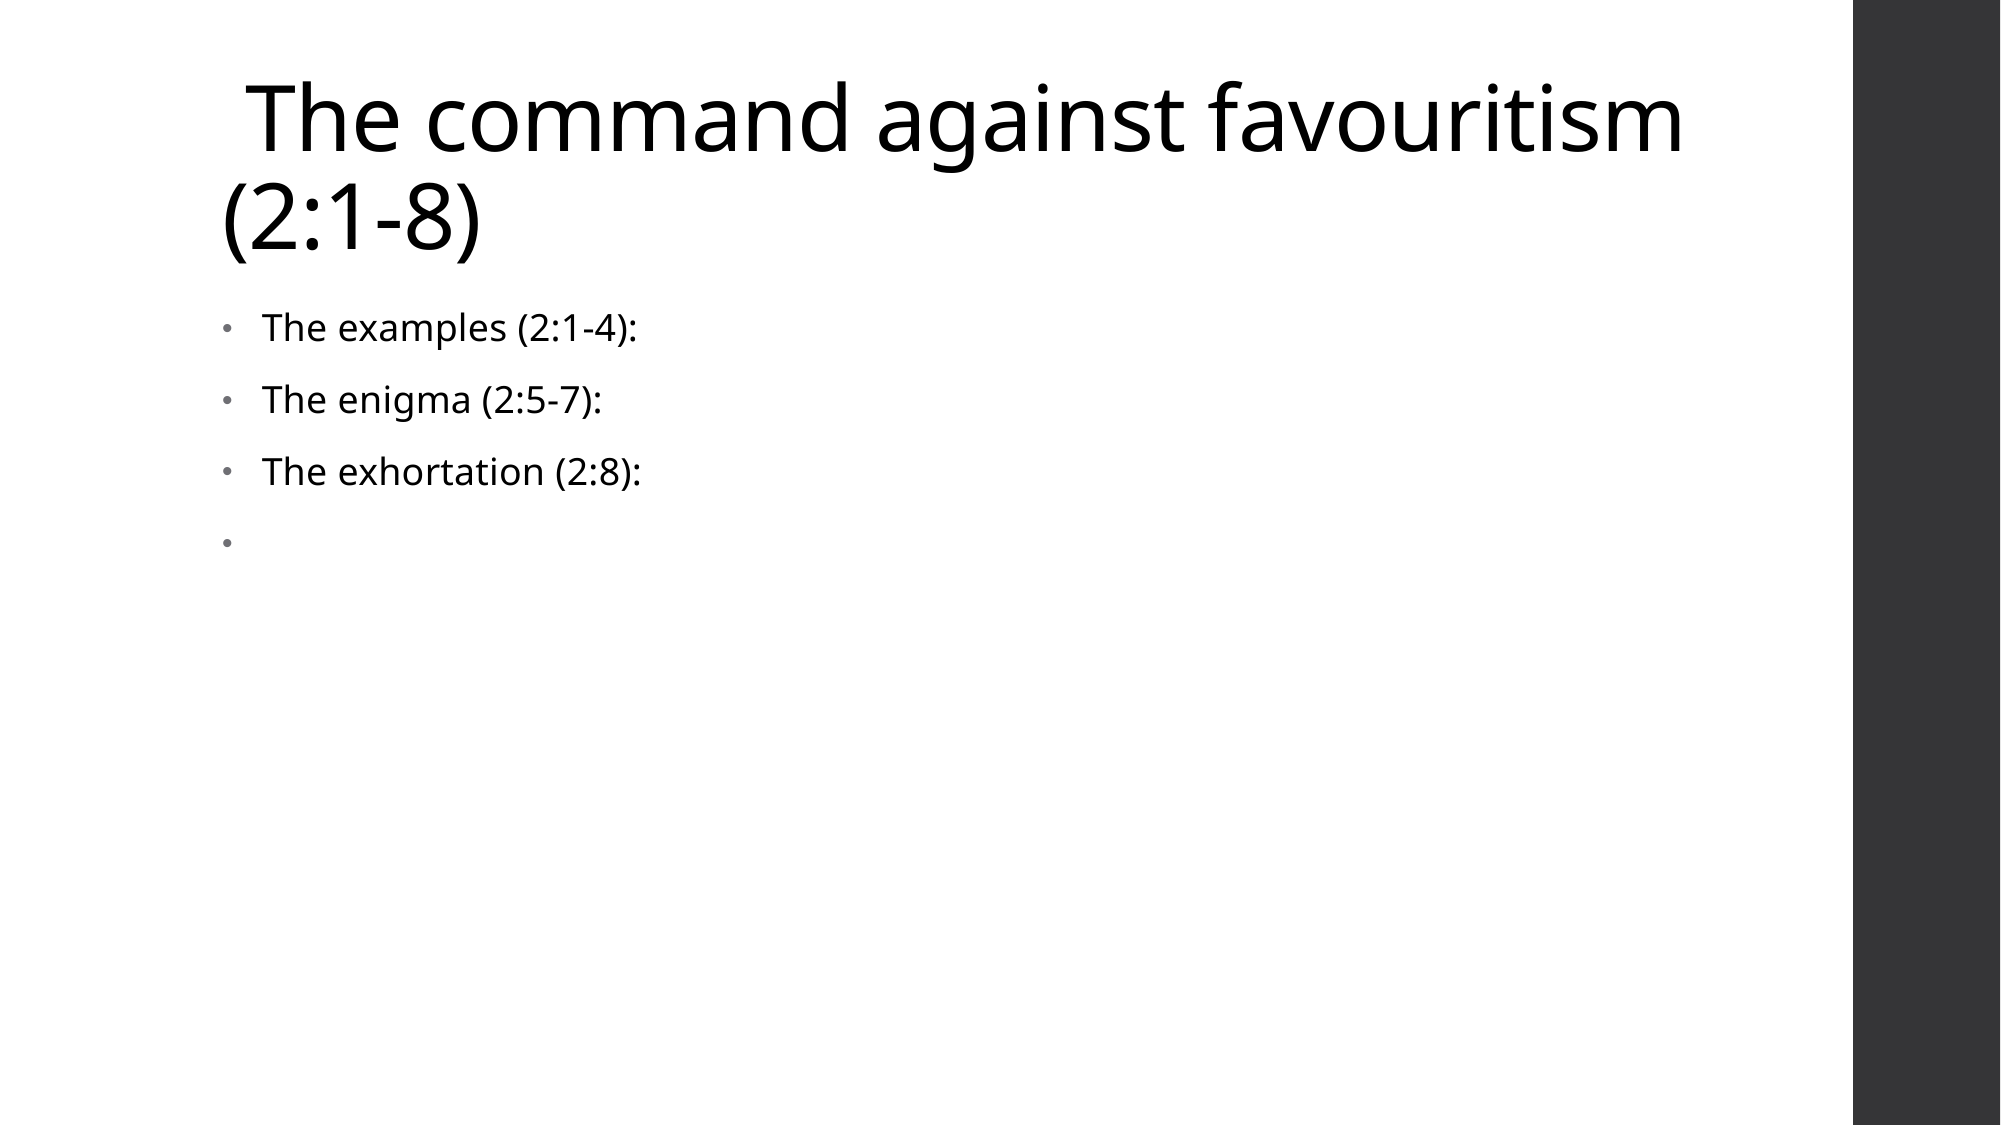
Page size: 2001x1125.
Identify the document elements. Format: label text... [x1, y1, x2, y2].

title The command against favouritism (2:1-8) [206, 60, 1797, 278]
list The examples (2:1-4): The enigma (2:5-7): The exhortation (2:8): [206, 299, 1617, 1014]
